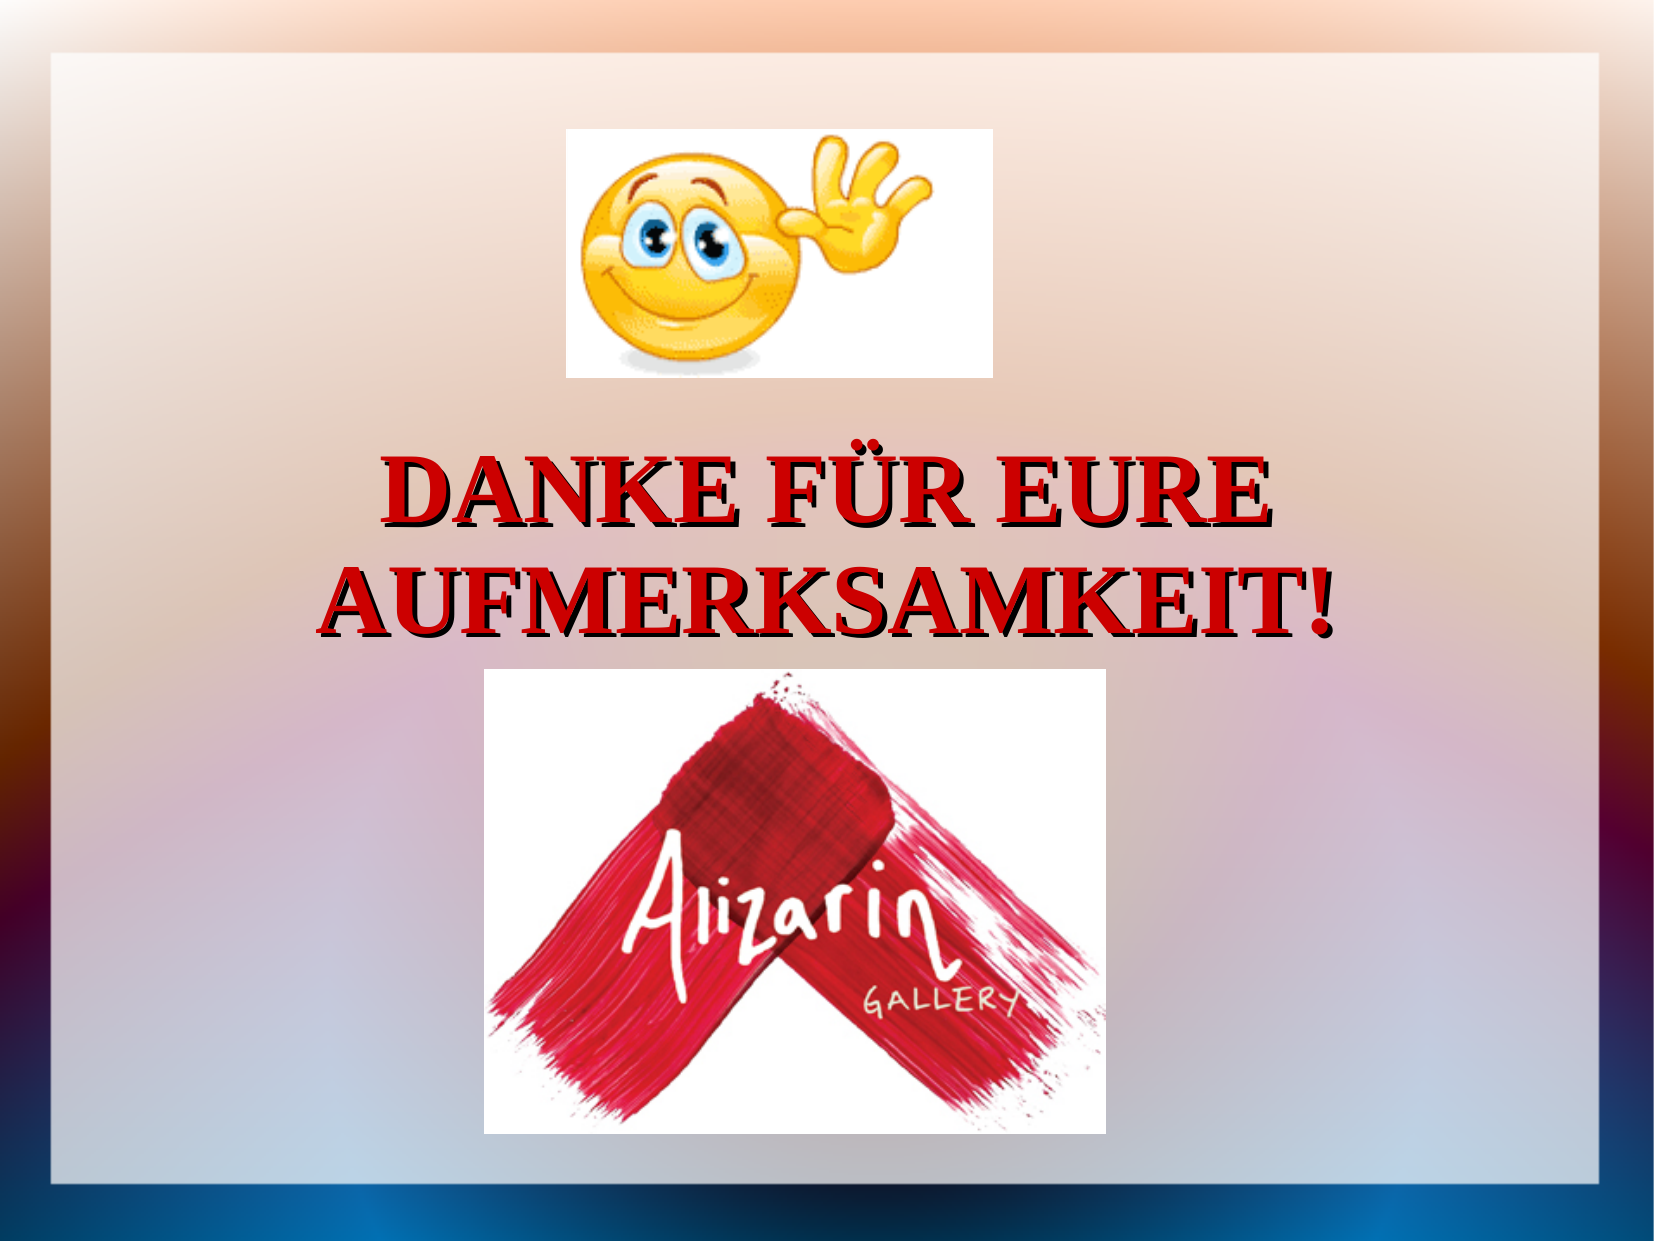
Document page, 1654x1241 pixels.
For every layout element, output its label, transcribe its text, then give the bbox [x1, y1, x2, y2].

picture [0, 0, 1654, 1241]
subtitle DANKE FÜR EURE AUFMERKSAMKEIT! [82, 55, 1571, 1034]
